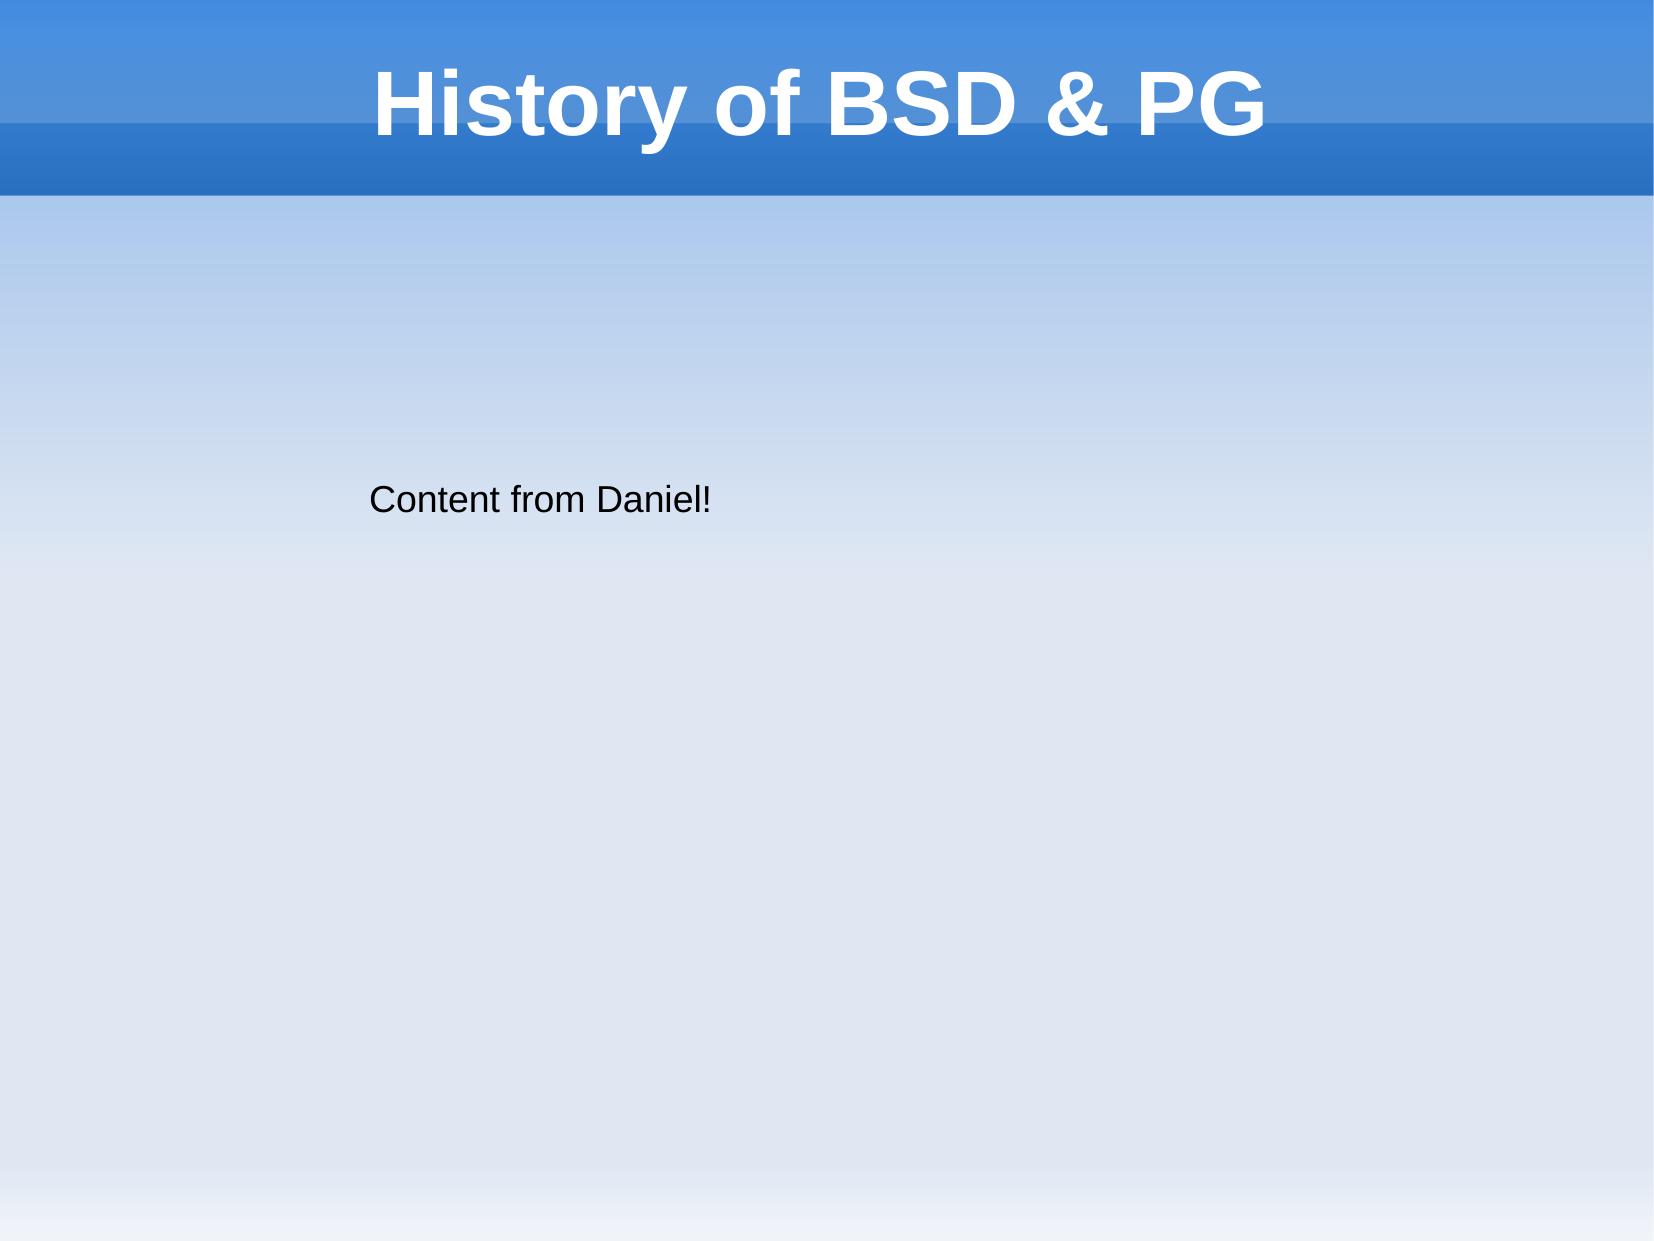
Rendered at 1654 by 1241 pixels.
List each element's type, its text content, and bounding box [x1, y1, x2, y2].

picture [0, 0, 1654, 1241]
title History of BSD & PG [76, 7, 1565, 200]
text_box Content from Daniel! [354, 471, 727, 528]
